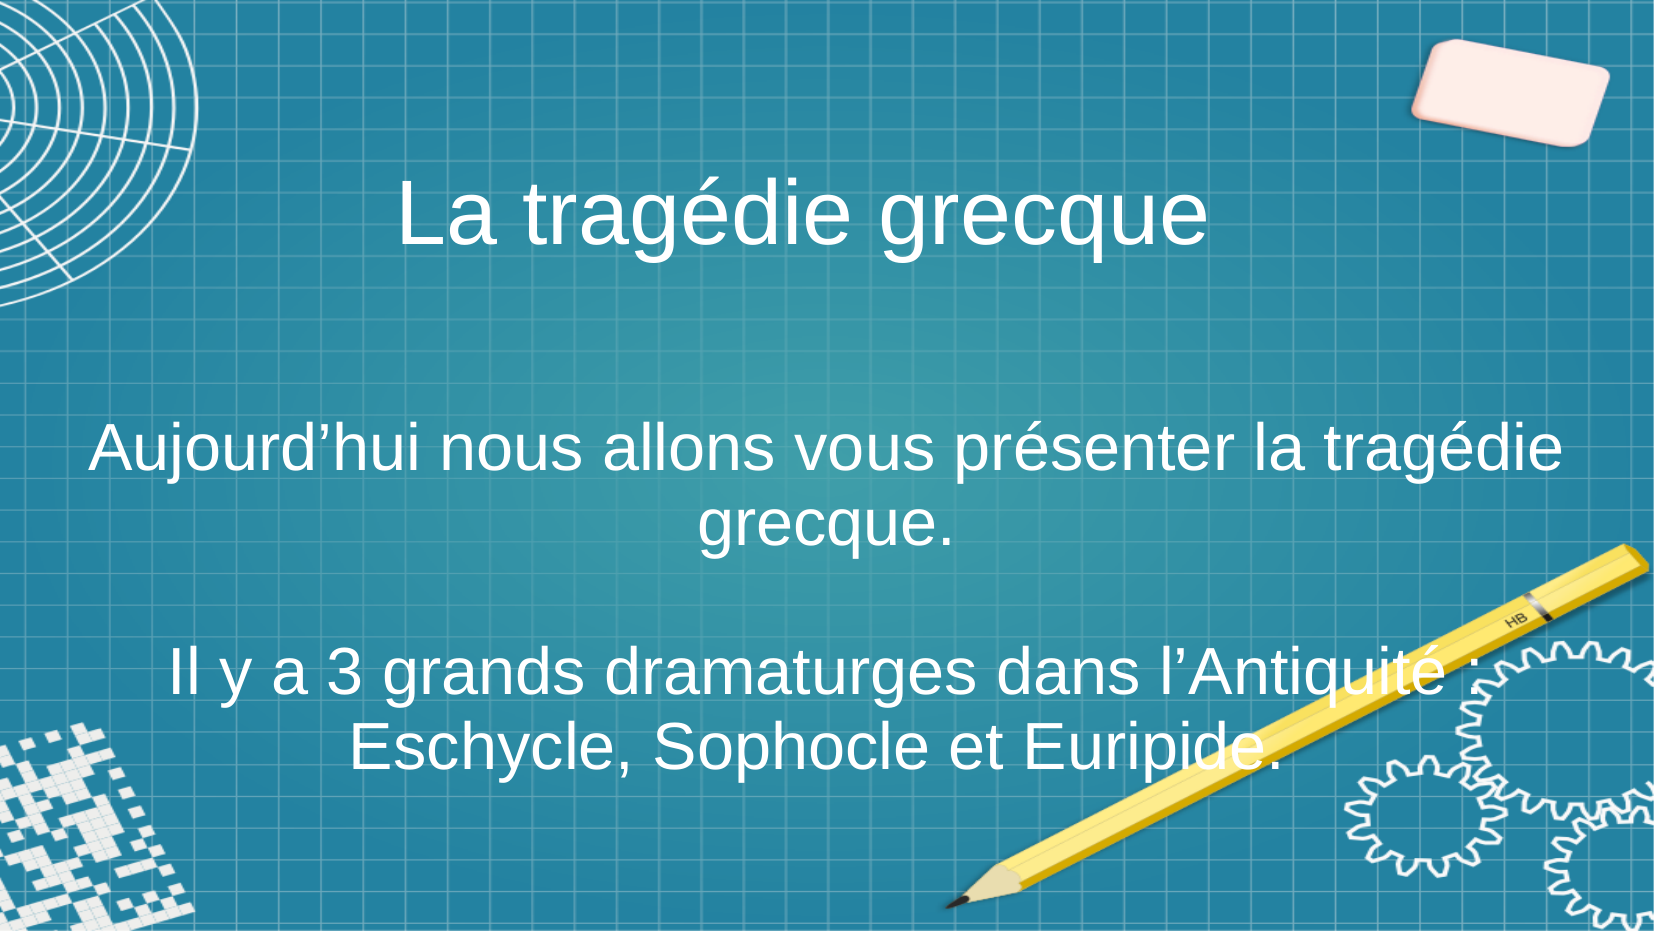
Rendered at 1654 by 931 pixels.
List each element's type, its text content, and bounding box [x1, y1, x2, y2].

picture [0, 0, 1654, 931]
subtitle Aujourd’hui nous allons vous présenter la tragédie grecque. Il y a 3 grands dramaturges dans l’Antiquité : Eschycle, Sophocle et Euripide. [82, 153, 1571, 931]
title La tragédie grecque [59, 106, 1548, 319]
